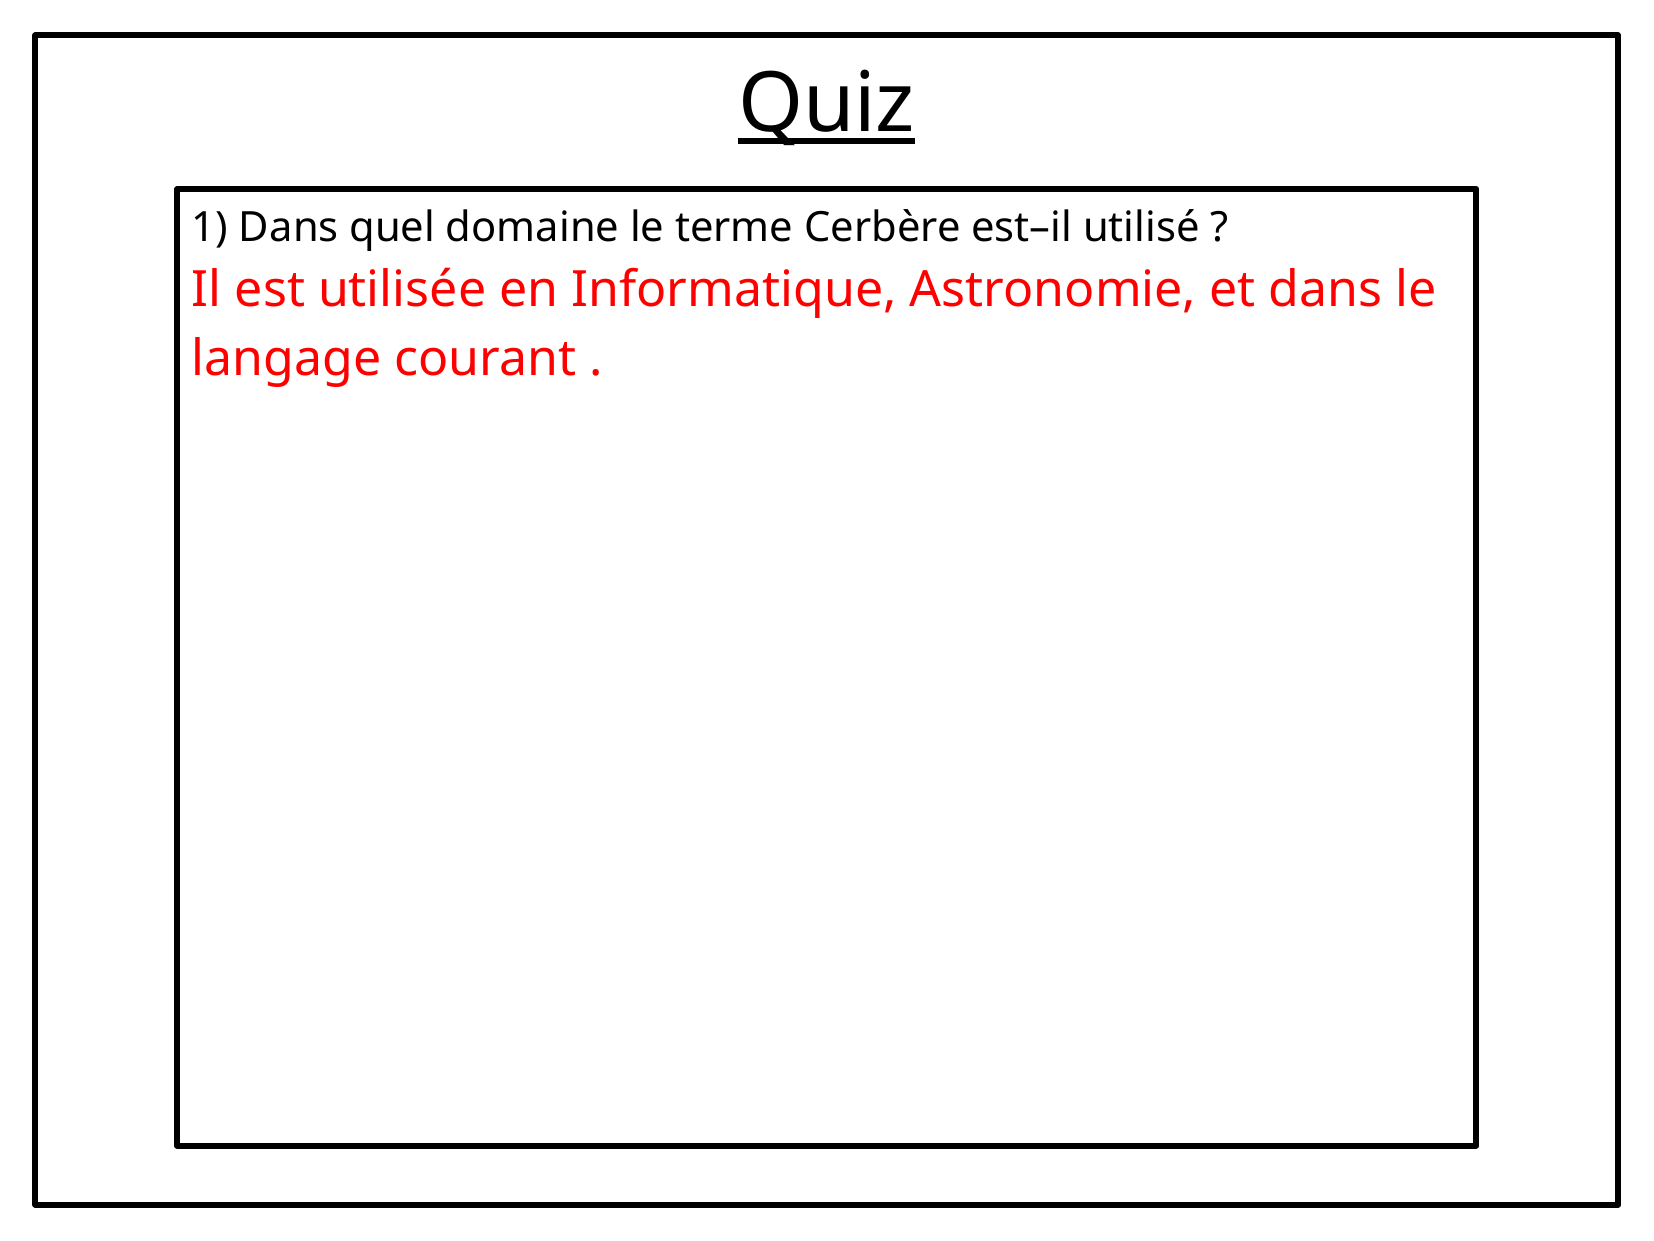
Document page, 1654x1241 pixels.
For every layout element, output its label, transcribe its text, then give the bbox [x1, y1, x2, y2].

text_box 1) Dans quel domaine le terme Cerbère est–il utilisé ? Il est utilisée en Informatique, Astronomie, et dans le langage courant . [177, 188, 1477, 1146]
text_box Quiz [0, 35, 1654, 189]
